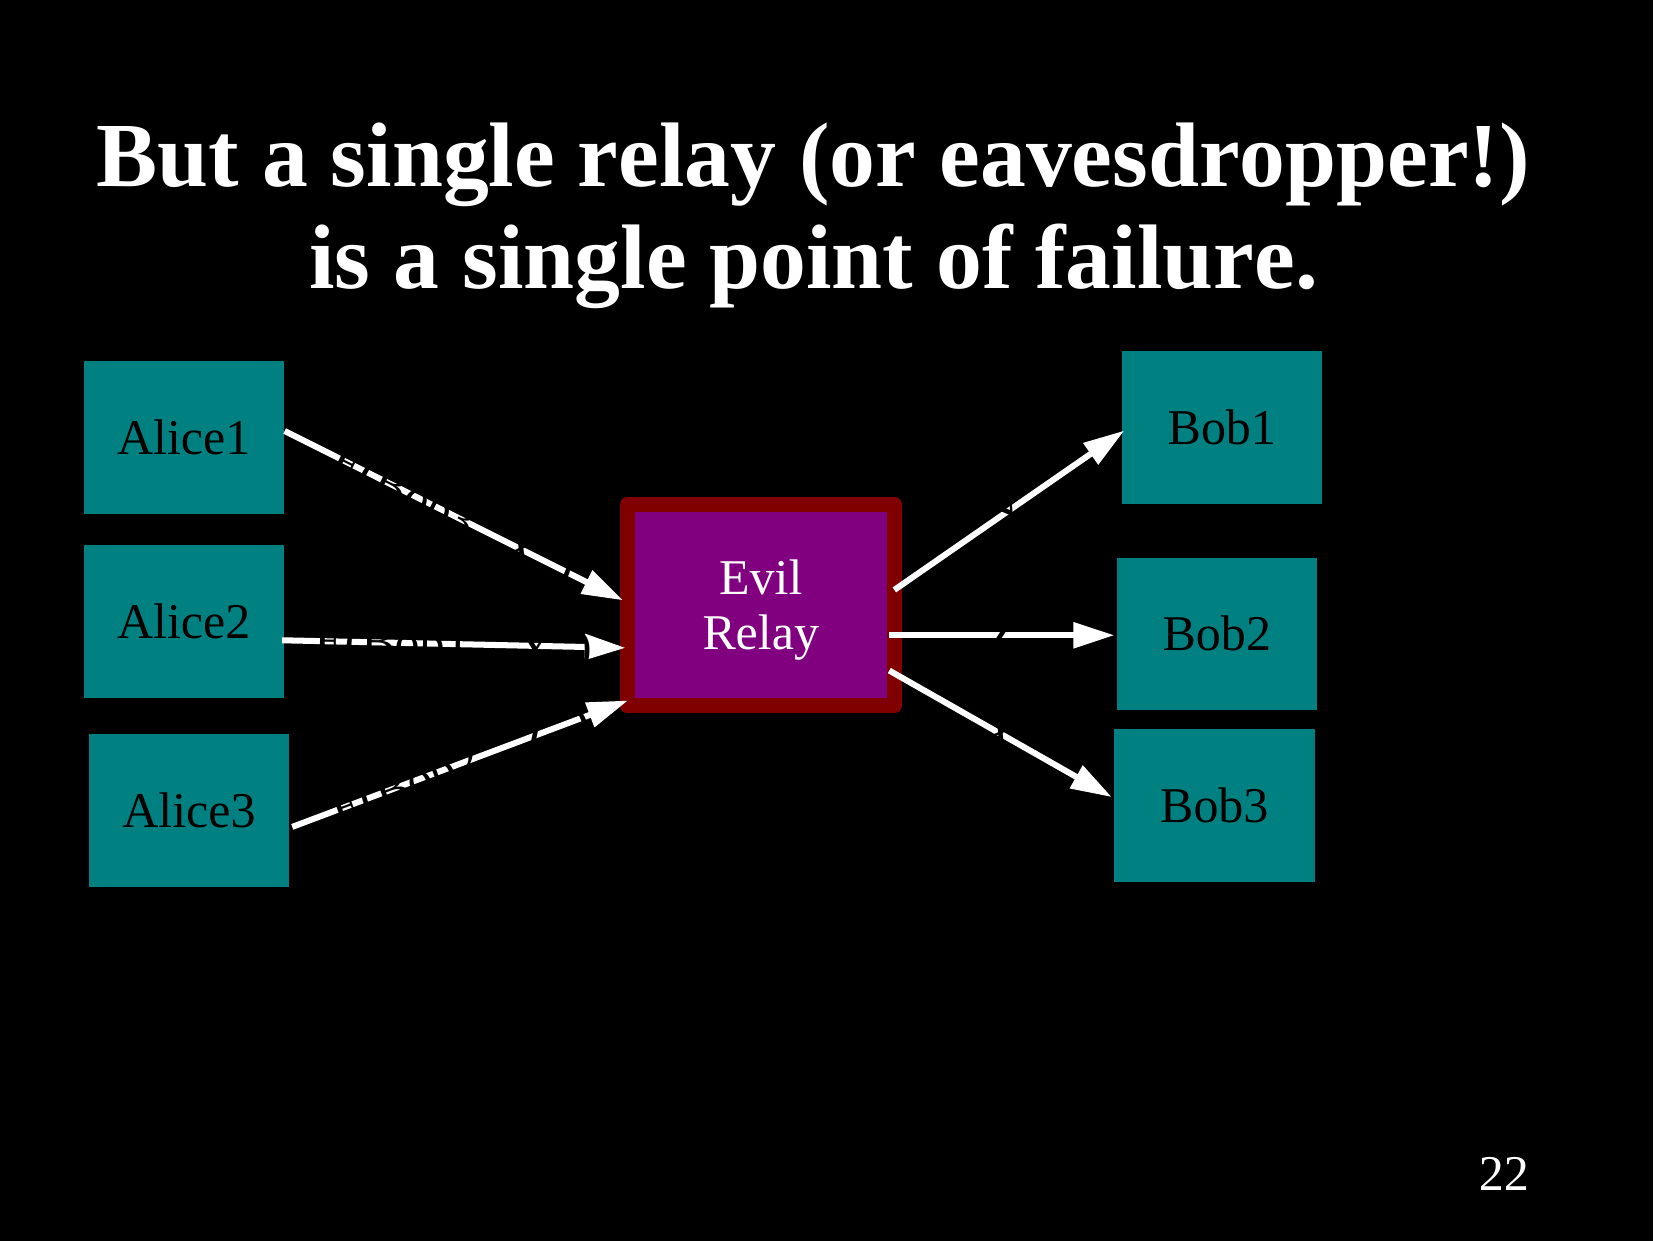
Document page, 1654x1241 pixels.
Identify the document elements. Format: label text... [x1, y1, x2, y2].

text_box Alice2 [83, 544, 285, 699]
text_box Bob3 [1113, 728, 1316, 883]
text_box Evil Relay [627, 504, 895, 706]
title But a single relay (or eavesdropper!) is a single point of failure. [96, 86, 1534, 327]
text_box Alice1 [83, 360, 285, 515]
text_box Bob2 [1116, 557, 1318, 711]
text_box Bob1 [1121, 350, 1323, 505]
text_box Alice3 [88, 733, 290, 888]
